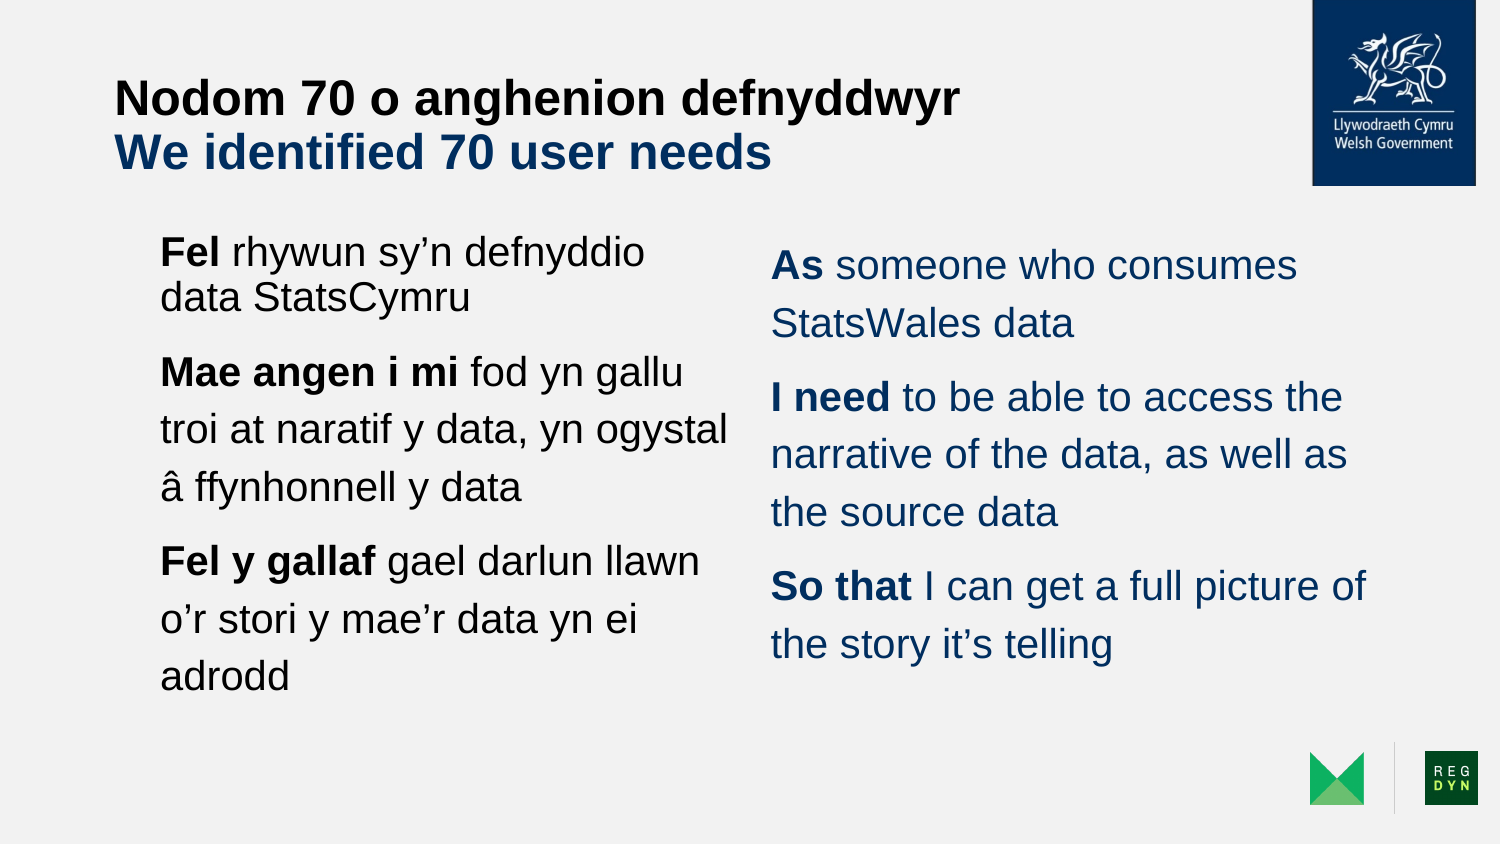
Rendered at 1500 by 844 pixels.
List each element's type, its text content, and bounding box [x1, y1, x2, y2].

list As someone who consumes StatsWales data I need to be able to access the narrative of the data, as well as the source data So that I can get a full picture of the story it’s telling [759, 224, 1397, 760]
list Fel rhywun sy’n defnyddio data StatsCymru Mae angen i mi fod yn gallu troi at naratif y data, yn ogystal â ffynhonnell y data Fel y gallaf gael darlun llawn o’r stori y mae’r data yn ei adrodd [103, 224, 741, 760]
picture [1425, 751, 1478, 805]
picture [1310, 760, 1364, 805]
title Nodom 70 o anghenion defnyddwyr We identified 70 user needs [103, 44, 1397, 209]
